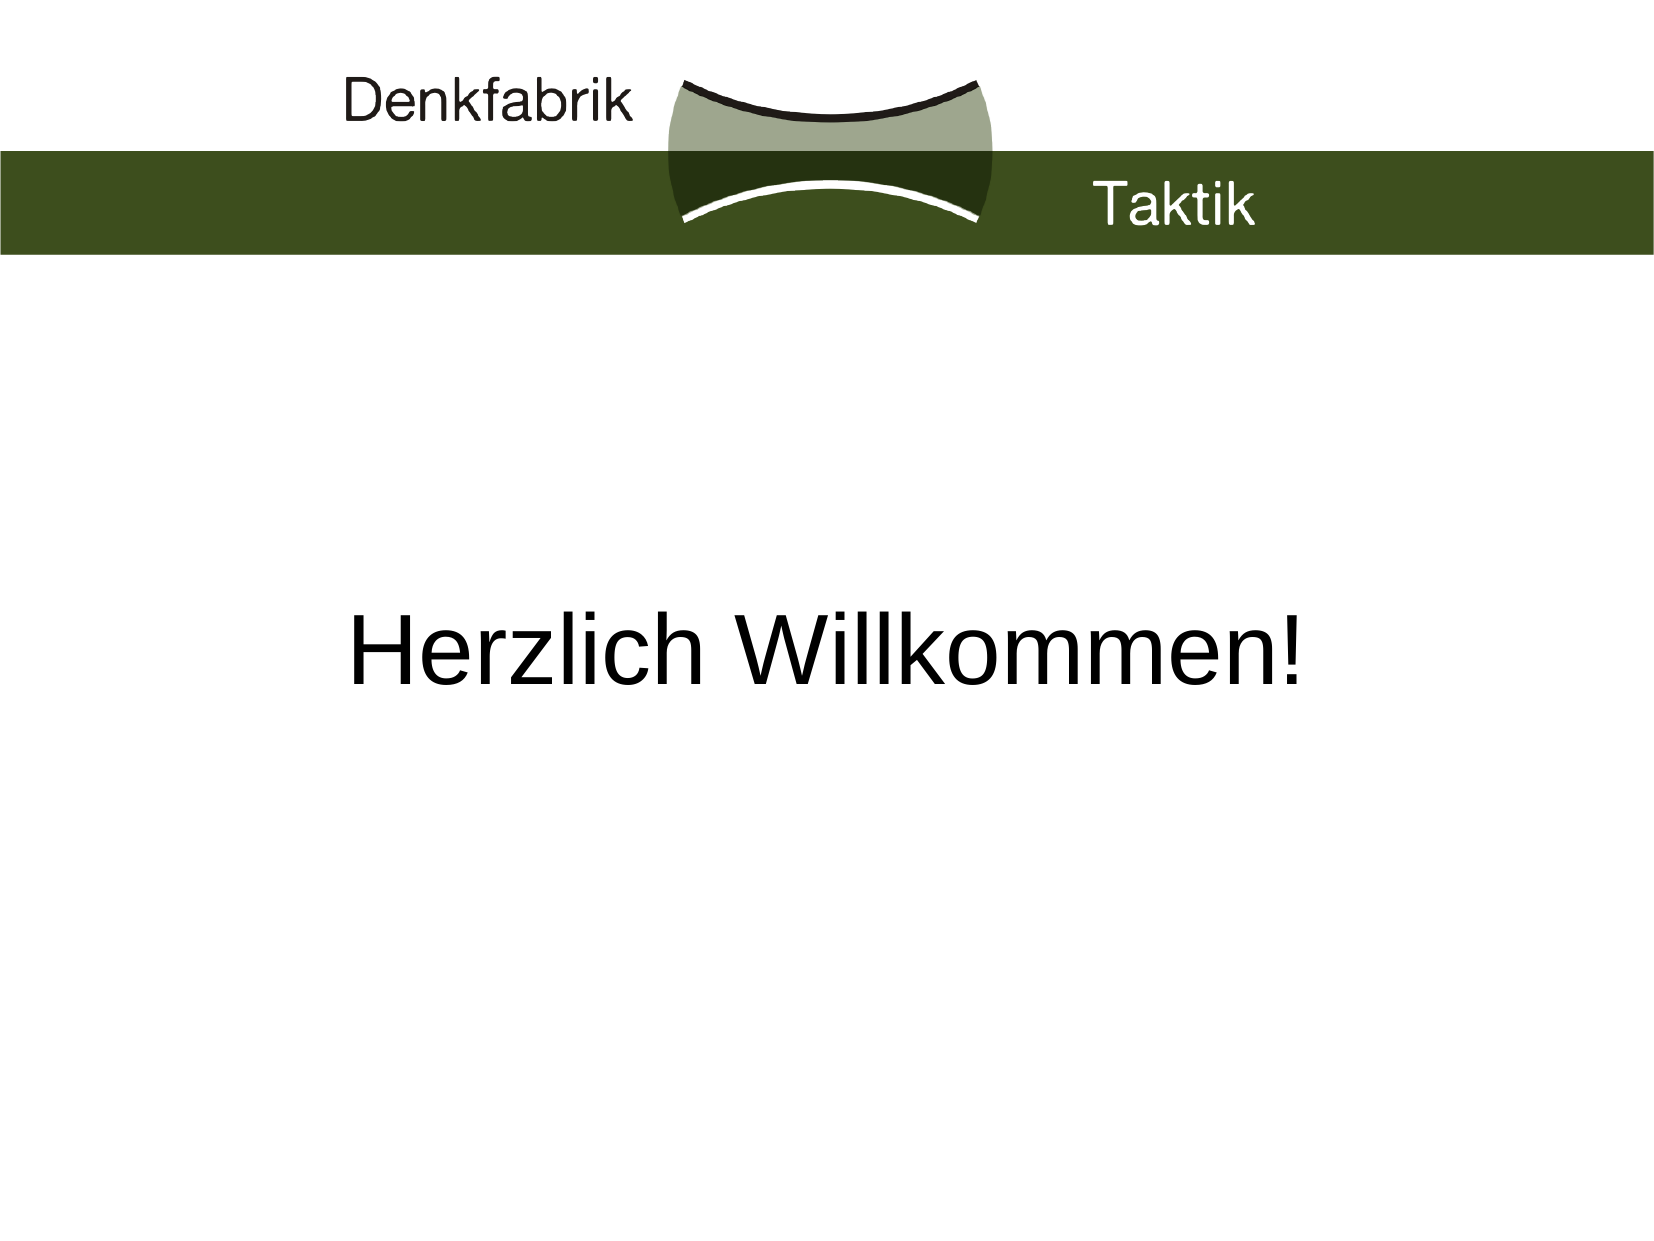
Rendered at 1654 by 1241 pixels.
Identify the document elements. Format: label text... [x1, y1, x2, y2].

subtitle Herzlich Willkommen! [82, 290, 1571, 1010]
title [82, 49, 1571, 257]
picture [0, 47, 1654, 255]
